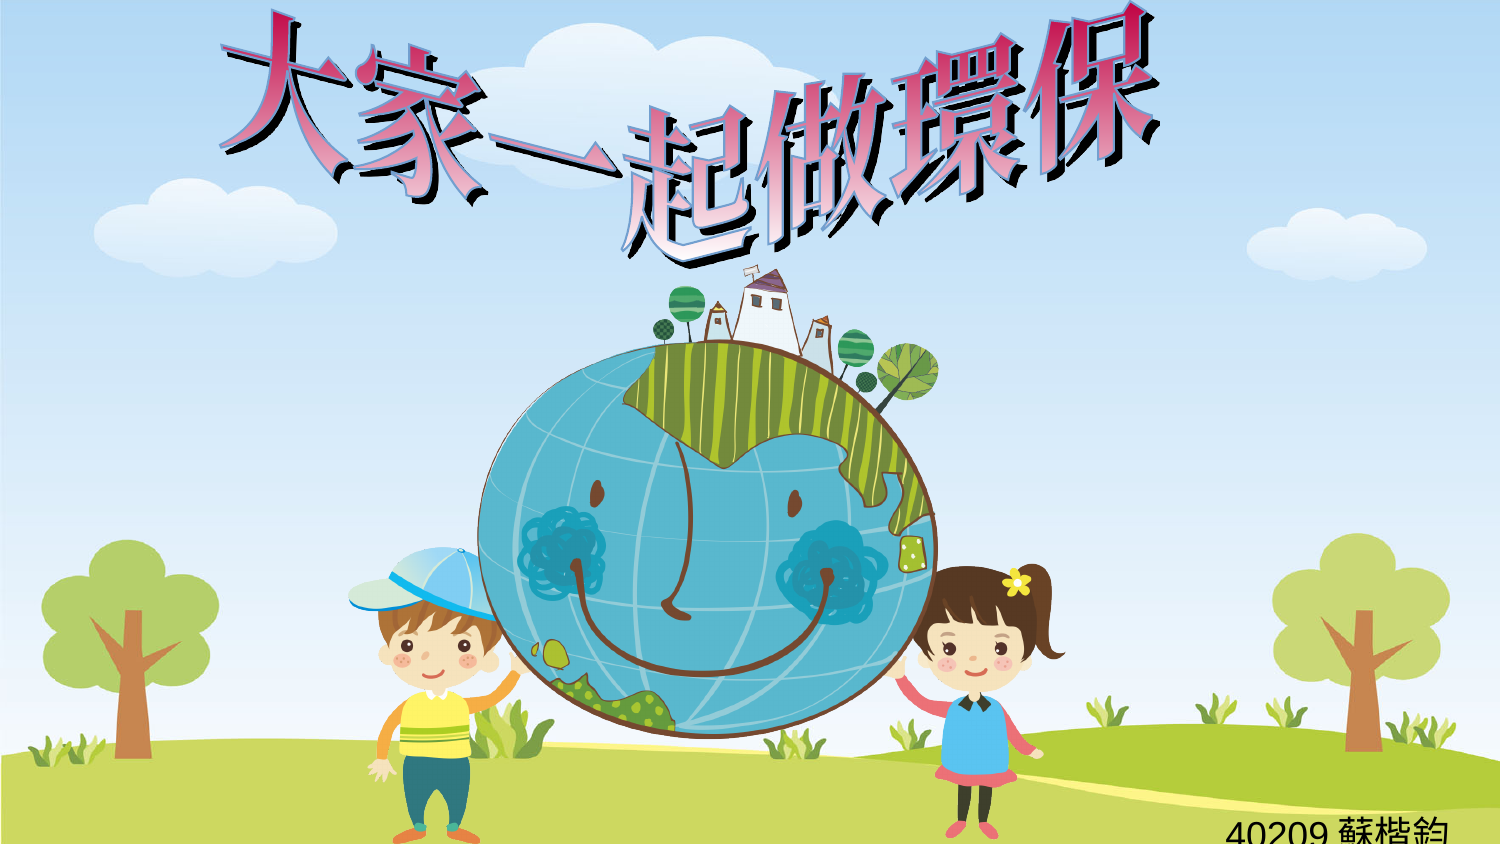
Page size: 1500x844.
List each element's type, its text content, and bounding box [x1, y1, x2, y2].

text_box 大家一起做環保 [786, 73, 886, 231]
text_box 大家一起做環保 [890, 33, 1018, 198]
text_box 大家一起做環保 [353, 44, 481, 199]
text_box 大家一起做環保 [755, 91, 796, 245]
text_box 大家一起做環保 [621, 105, 751, 262]
text_box 40209蘇楷鈞 [1210, 797, 1477, 844]
text_box 大家一起做環保 [489, 133, 616, 171]
picture [0, 0, 1500, 844]
text_box 大家一起做環保 [1023, 1, 1152, 175]
text_box 大家一起做環保 [219, 9, 348, 177]
text_box 大家一起做環保 [918, 92, 1020, 195]
